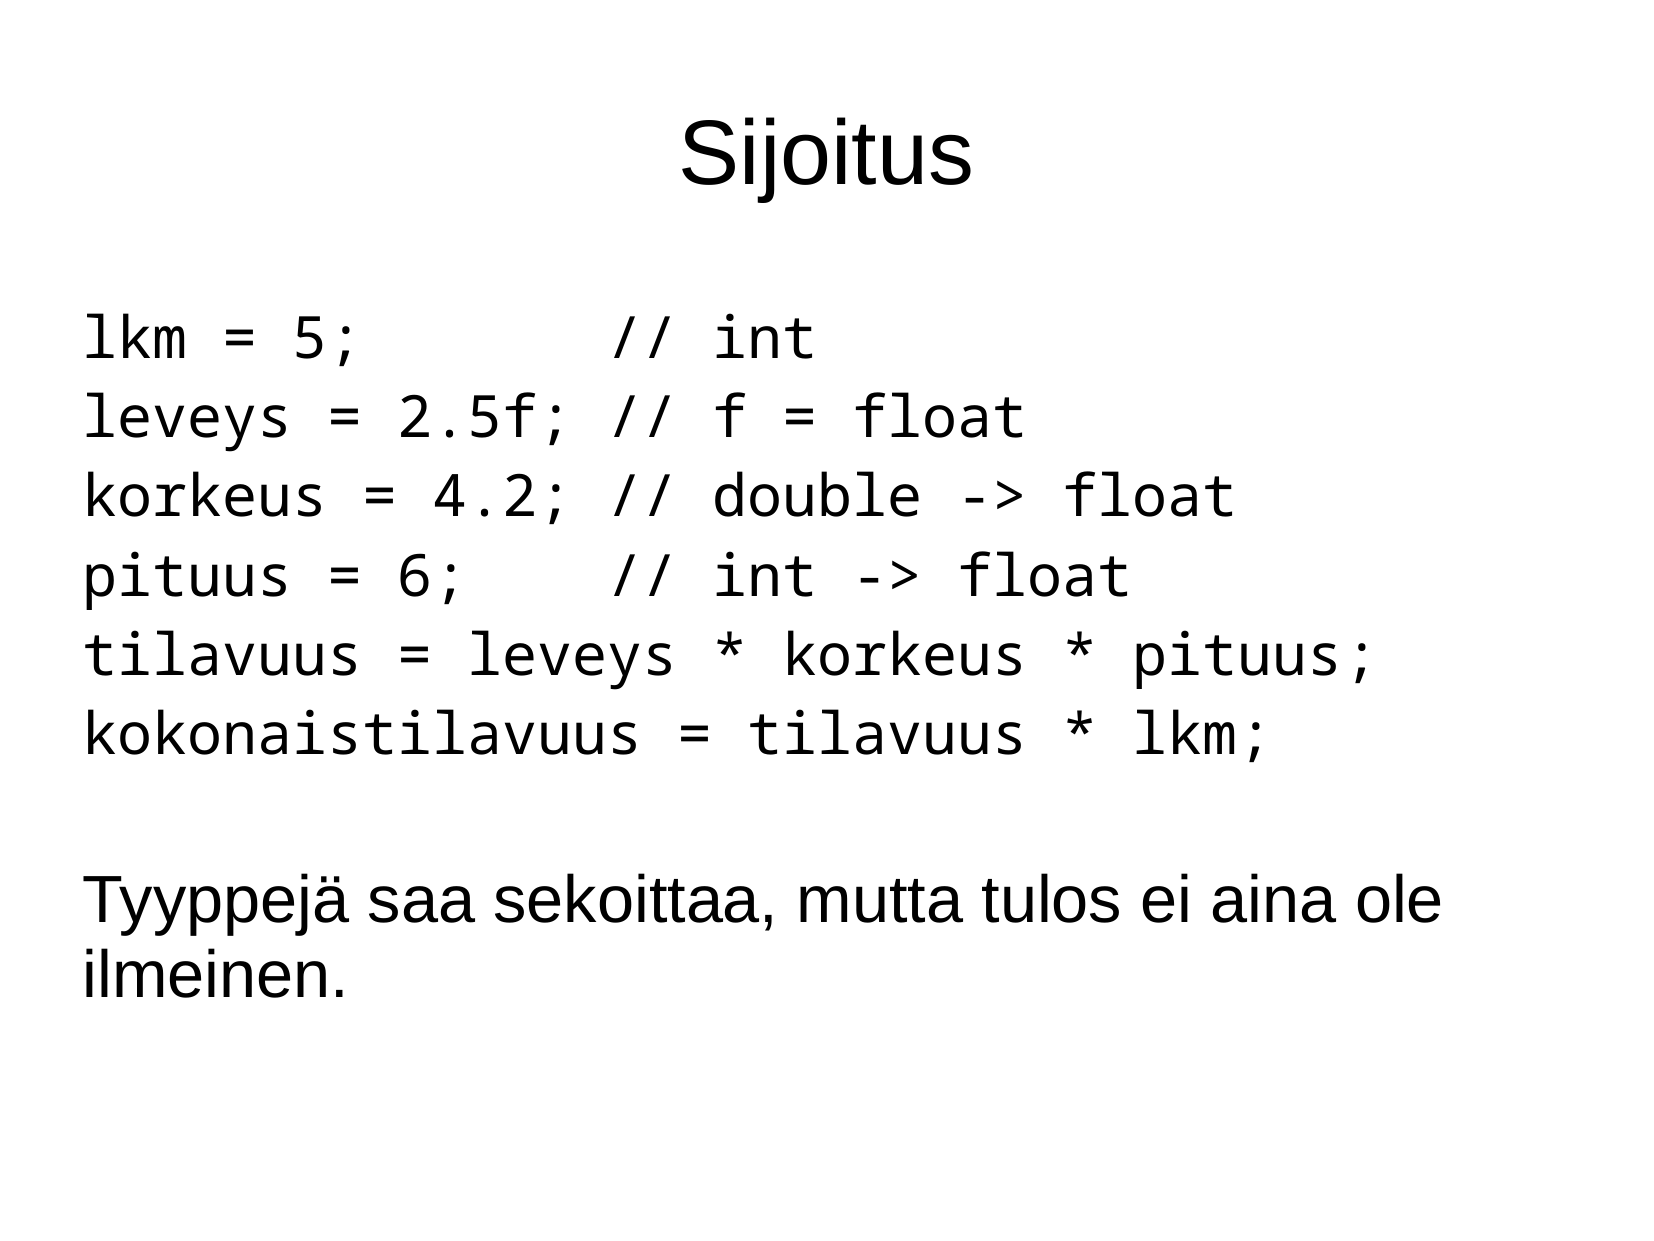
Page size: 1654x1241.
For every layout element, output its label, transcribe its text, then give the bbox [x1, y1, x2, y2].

subtitle lkm = 5; // int leveys = 2.5f; // f = float korkeus = 4.2; // double -> float pituus = 6; // int -> float tilavuus = leveys * korkeus * pituus; kokonaistilavuus = tilavuus * lkm; Tyyppejä saa sekoittaa, mutta tulos ei aina ole ilmeinen. [82, 297, 1571, 1102]
title Sijoitus [82, 56, 1571, 250]
